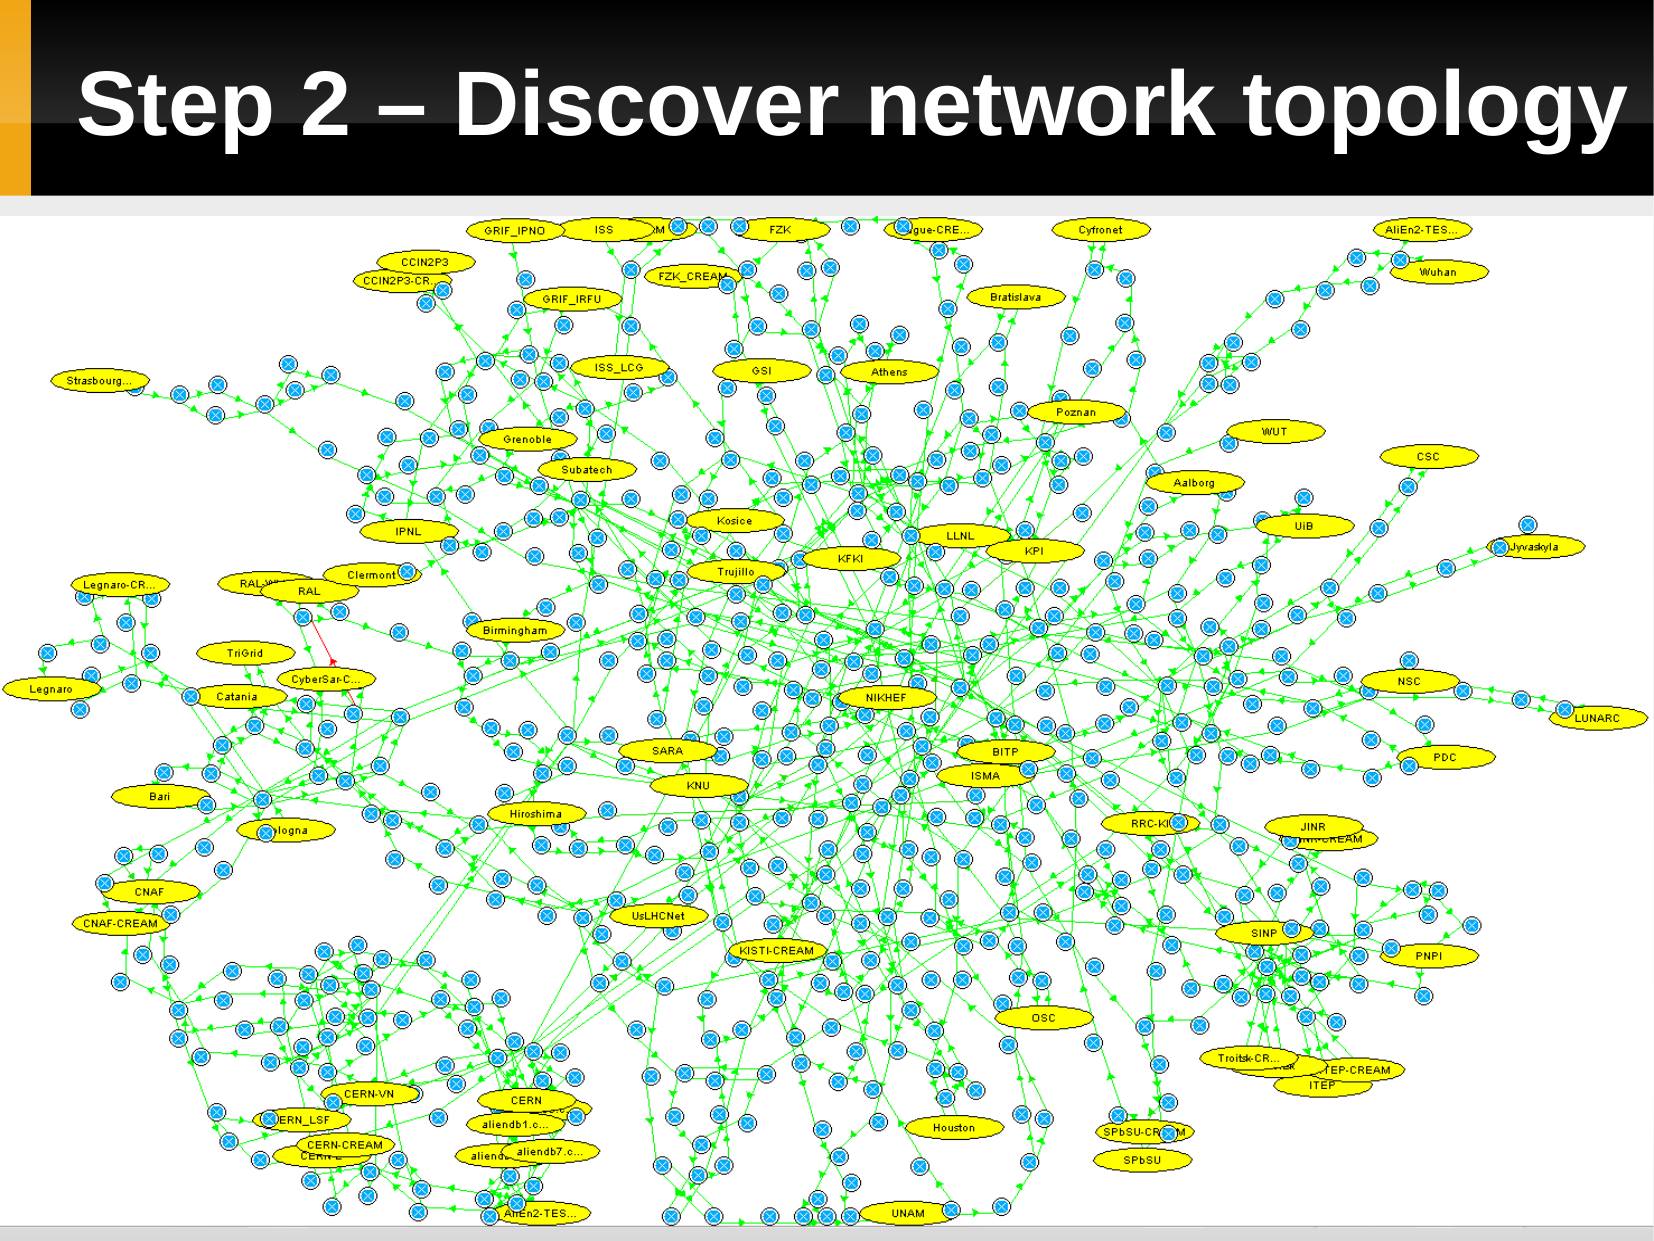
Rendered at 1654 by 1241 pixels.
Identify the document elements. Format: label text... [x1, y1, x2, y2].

picture [0, 0, 1654, 1241]
title Step 2 – Discover network topology [76, 7, 1654, 200]
